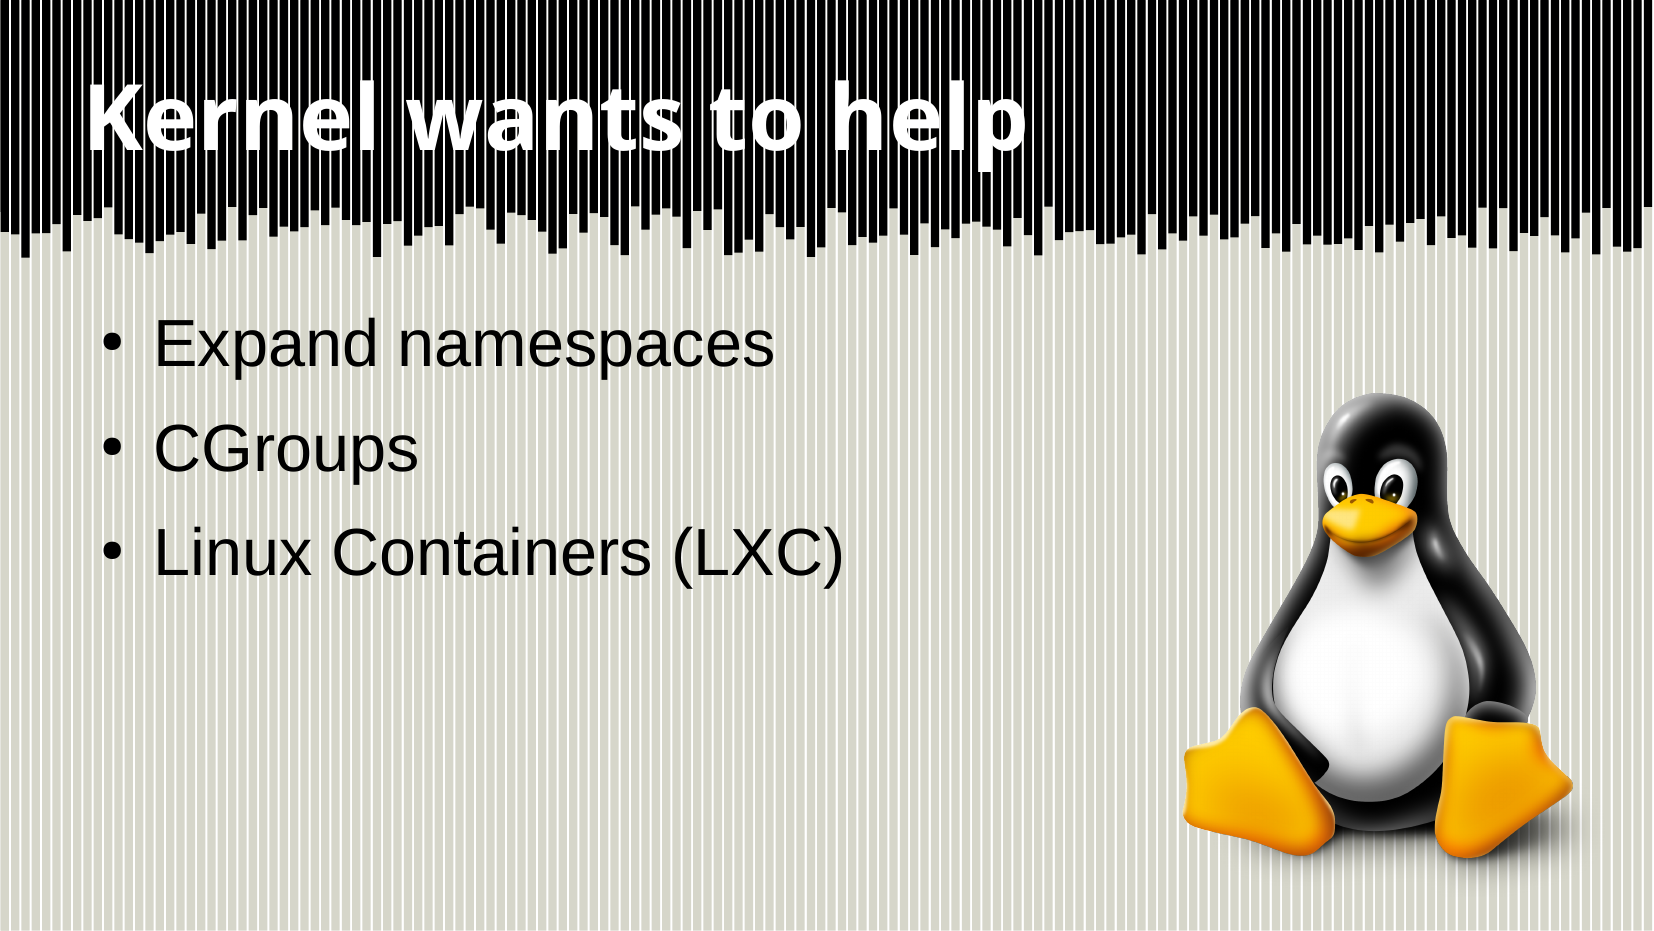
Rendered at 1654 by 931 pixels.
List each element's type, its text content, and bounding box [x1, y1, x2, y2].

picture [1146, 393, 1609, 905]
title Kernel wants to help [82, 37, 1571, 193]
list Expand namespaces CGroups Linux Containers (LXC) [82, 306, 1571, 846]
